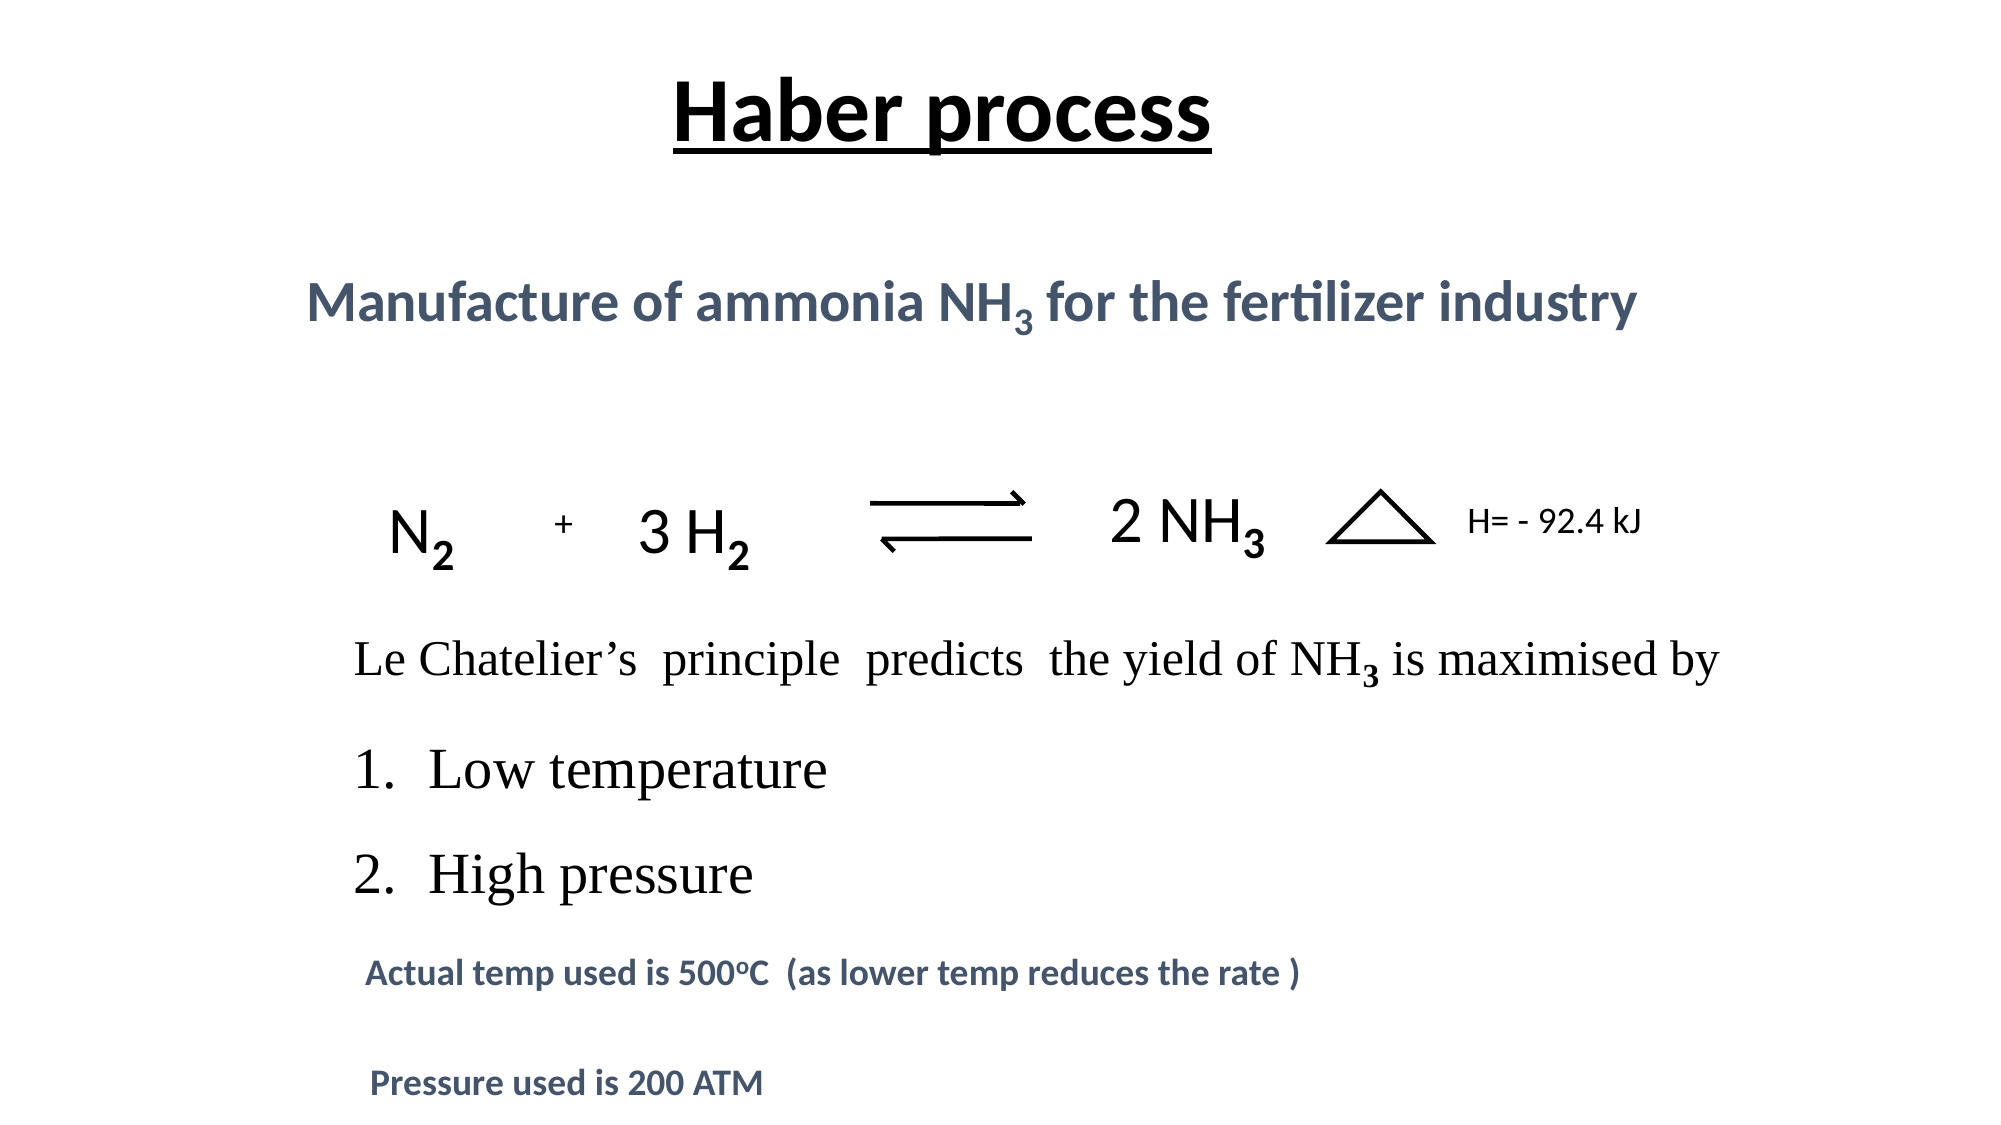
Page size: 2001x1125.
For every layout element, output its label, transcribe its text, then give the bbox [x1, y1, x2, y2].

text_box Le Chatelier’s principle predicts the yield of NH3 is maximised by Low temperature High pressure [338, 609, 1786, 906]
text_box N2 [373, 479, 537, 575]
text_box Manufacture of ammonia NH3 for the fertilizer industry [291, 255, 1750, 341]
text_box 3 H2 [622, 479, 785, 575]
text_box Pressure used is 200 ATM [355, 1050, 1619, 1111]
text_box + [539, 491, 599, 553]
text_box H= - 92.4 kJ [1452, 488, 1730, 549]
text_box Haber process [657, 42, 1371, 168]
text_box Actual temp used is 500oC (as lower temp reduces the rate ) [350, 940, 1721, 1002]
text_box 2 NH3 [1094, 467, 1319, 564]
